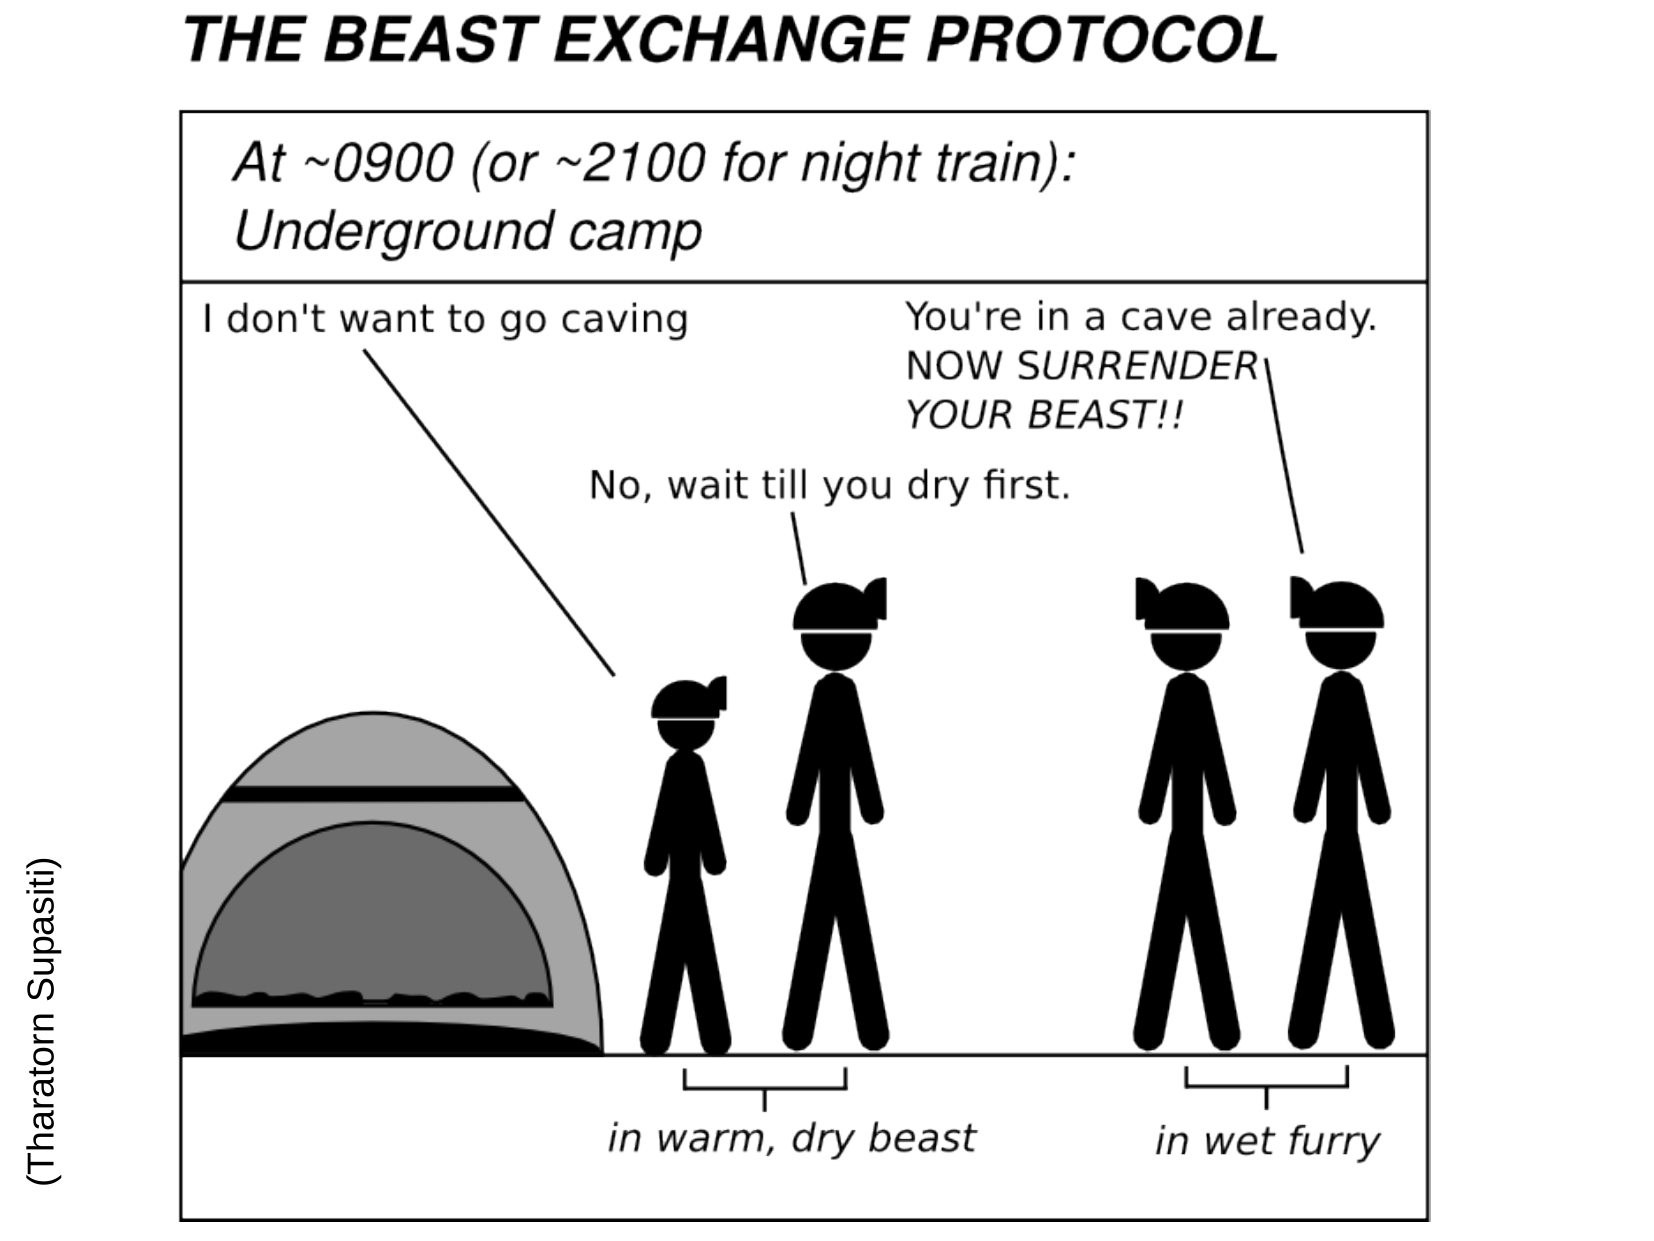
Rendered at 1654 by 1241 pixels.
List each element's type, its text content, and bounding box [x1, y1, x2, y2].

picture [178, 0, 1431, 1222]
text_box (Tharatorn Supasiti) [12, 402, 70, 1203]
